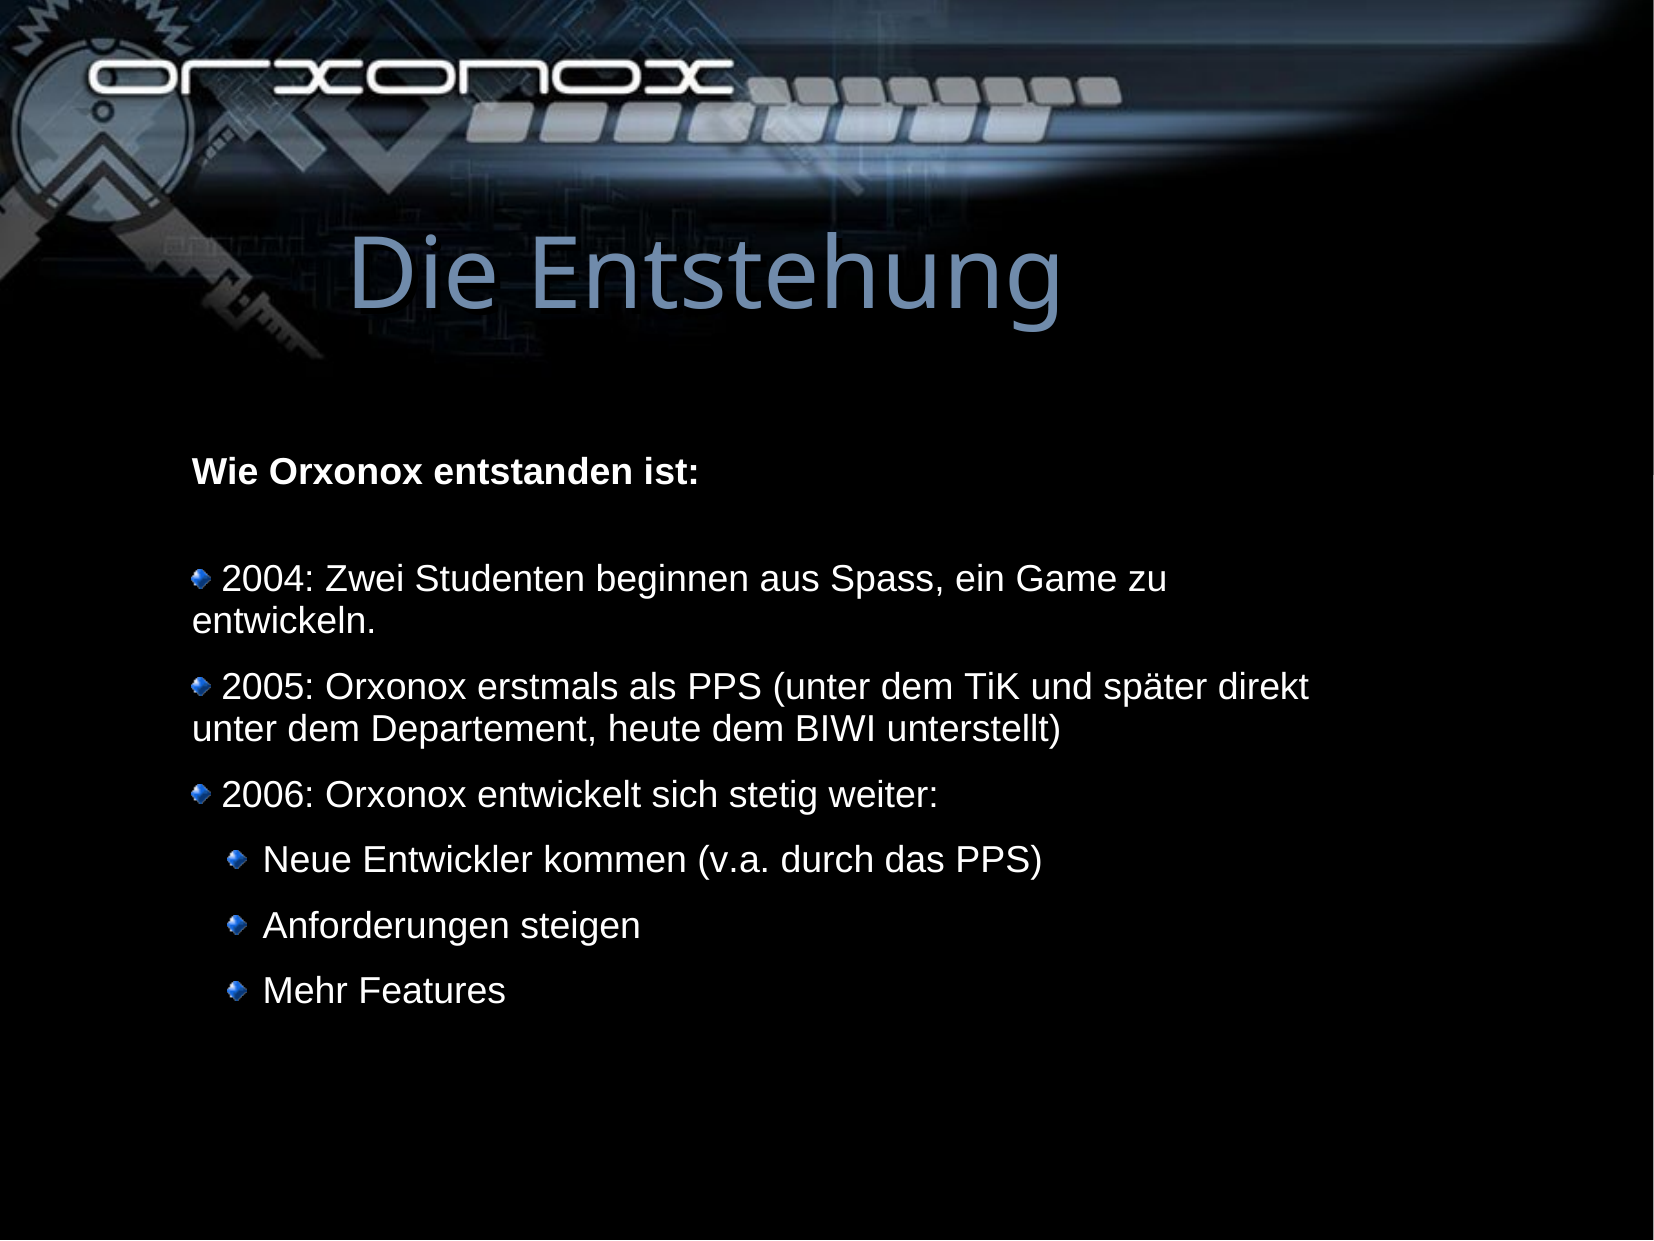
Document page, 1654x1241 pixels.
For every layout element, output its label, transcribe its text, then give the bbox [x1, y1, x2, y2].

text_box Die Entstehung [330, 194, 1388, 326]
picture [0, 0, 1654, 475]
text_box Wie Orxonox entstanden ist: 2004: Zwei Studenten beginnen aus Spass, ein Game zu entwickeln. 2005: Orxonox erstmals als PPS (unter dem TiK und später direkt unter dem Departement, heute dem BIWI unterstellt) 2006: Orxonox entwickelt sich stetig weiter: Neue Entwickler kommen (v.a. durch das PPS) Anforderungen steigen Mehr Features [177, 442, 1329, 1020]
